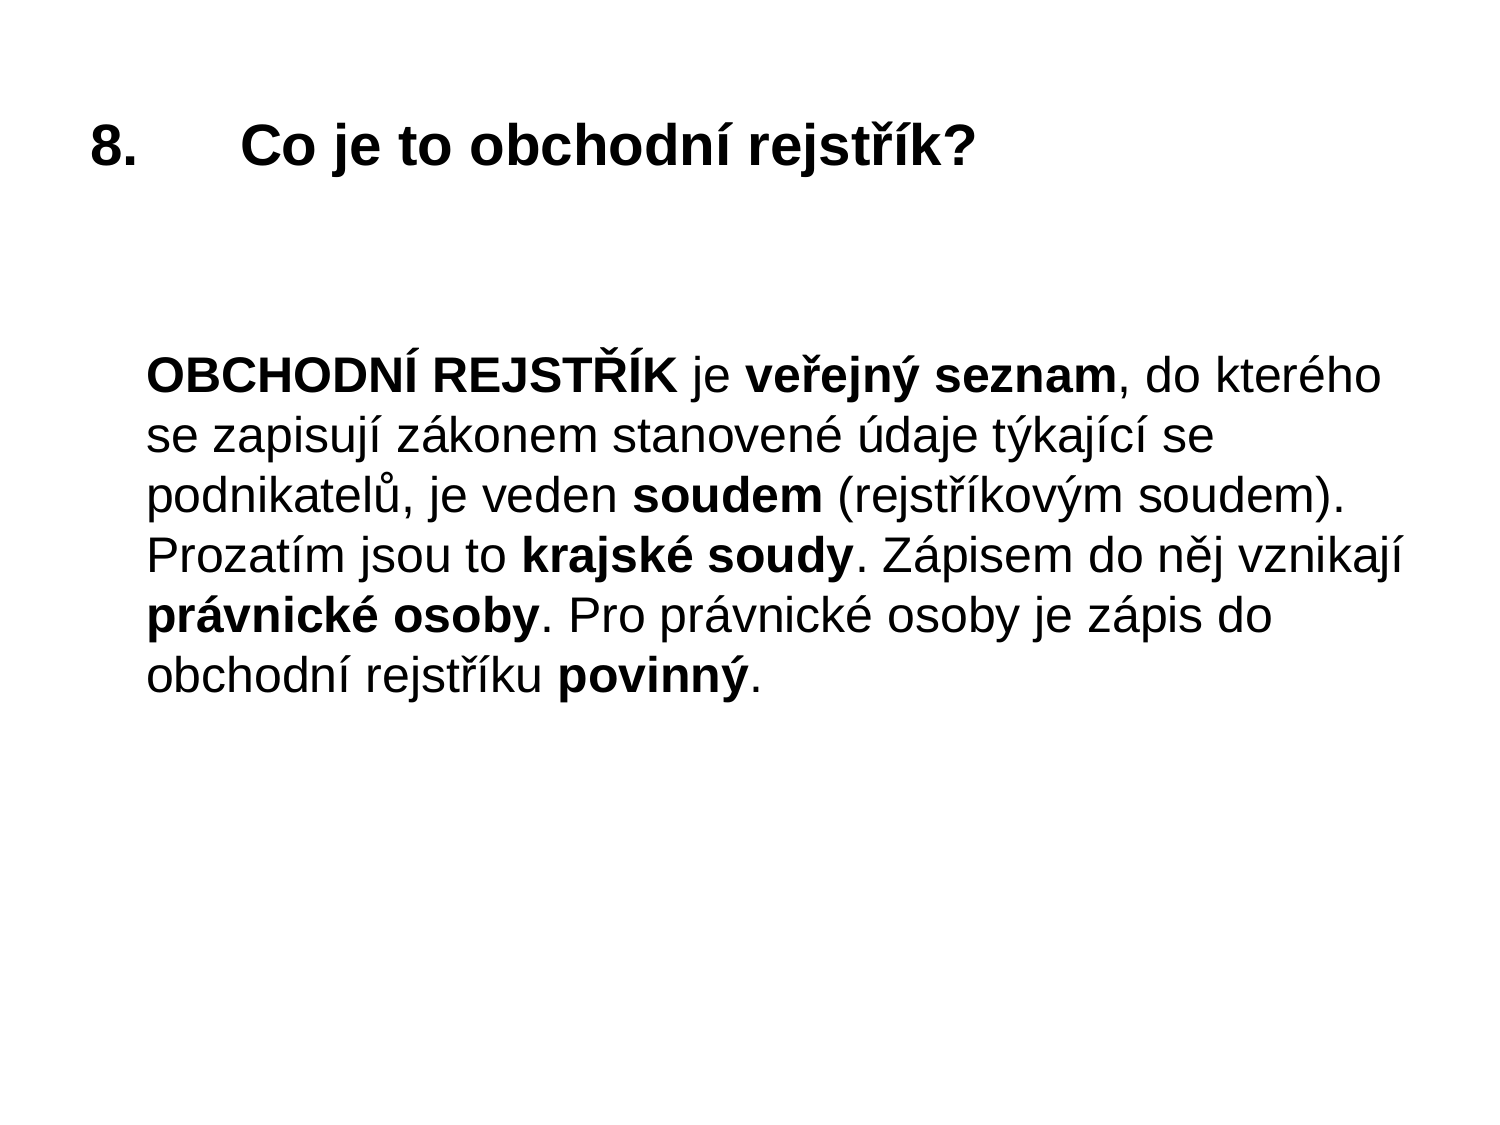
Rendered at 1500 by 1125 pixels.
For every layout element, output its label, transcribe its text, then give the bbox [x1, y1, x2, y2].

title 8. Co je to obchodní rejstřík? [75, 45, 1426, 233]
list OBCHODNÍ REJSTŘÍK je veřejný seznam, do kterého se zapisují zákonem stanovené údaje týkající se podnikatelů, je veden soudem (rejstříkovým soudem). Prozatím jsou to krajské soudy. Zápisem do něj vznikají právnické osoby. Pro právnické osoby je zápis do obchodní rejstříku povinný. [75, 262, 1426, 1006]
